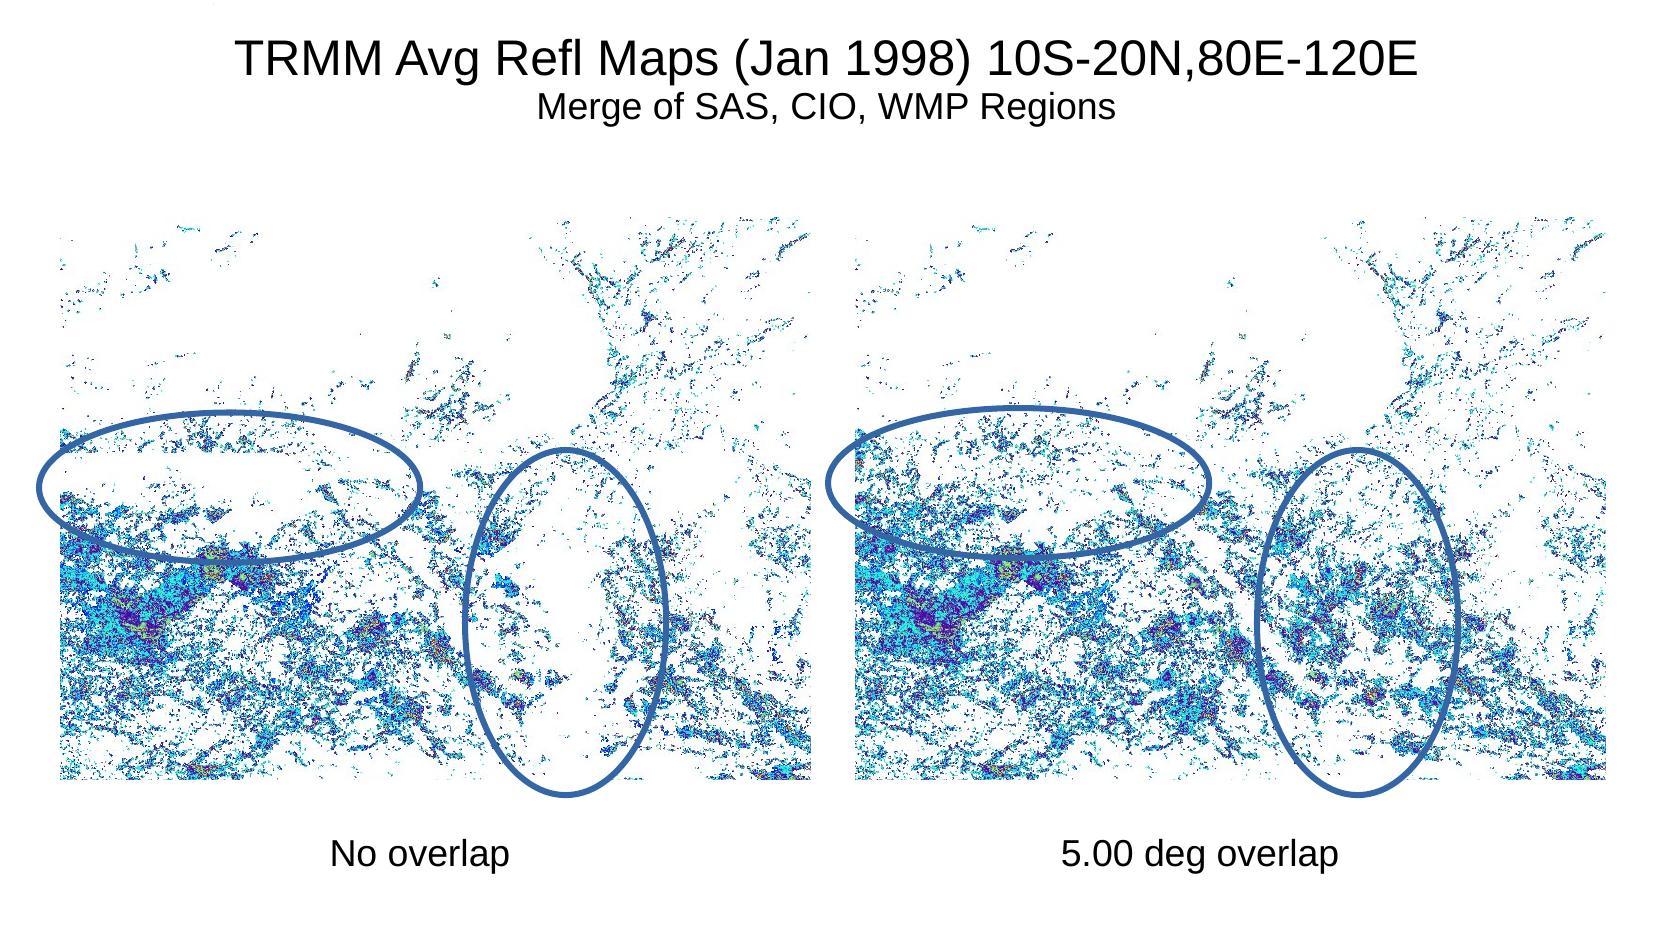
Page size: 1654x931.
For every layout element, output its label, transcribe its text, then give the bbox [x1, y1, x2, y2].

picture [60, 217, 811, 781]
picture [855, 217, 1606, 781]
title TRMM Avg Refl Maps (Jan 1998) 10S-20N,80E-120E Merge of SAS, CIO, WMP Regions [82, 29, 1571, 128]
picture [855, 412, 1206, 555]
picture [1261, 454, 1455, 781]
picture [469, 454, 663, 781]
picture [60, 416, 417, 559]
text_box 5.00 deg overlap [1020, 825, 1381, 886]
text_box No overlap [240, 825, 601, 886]
